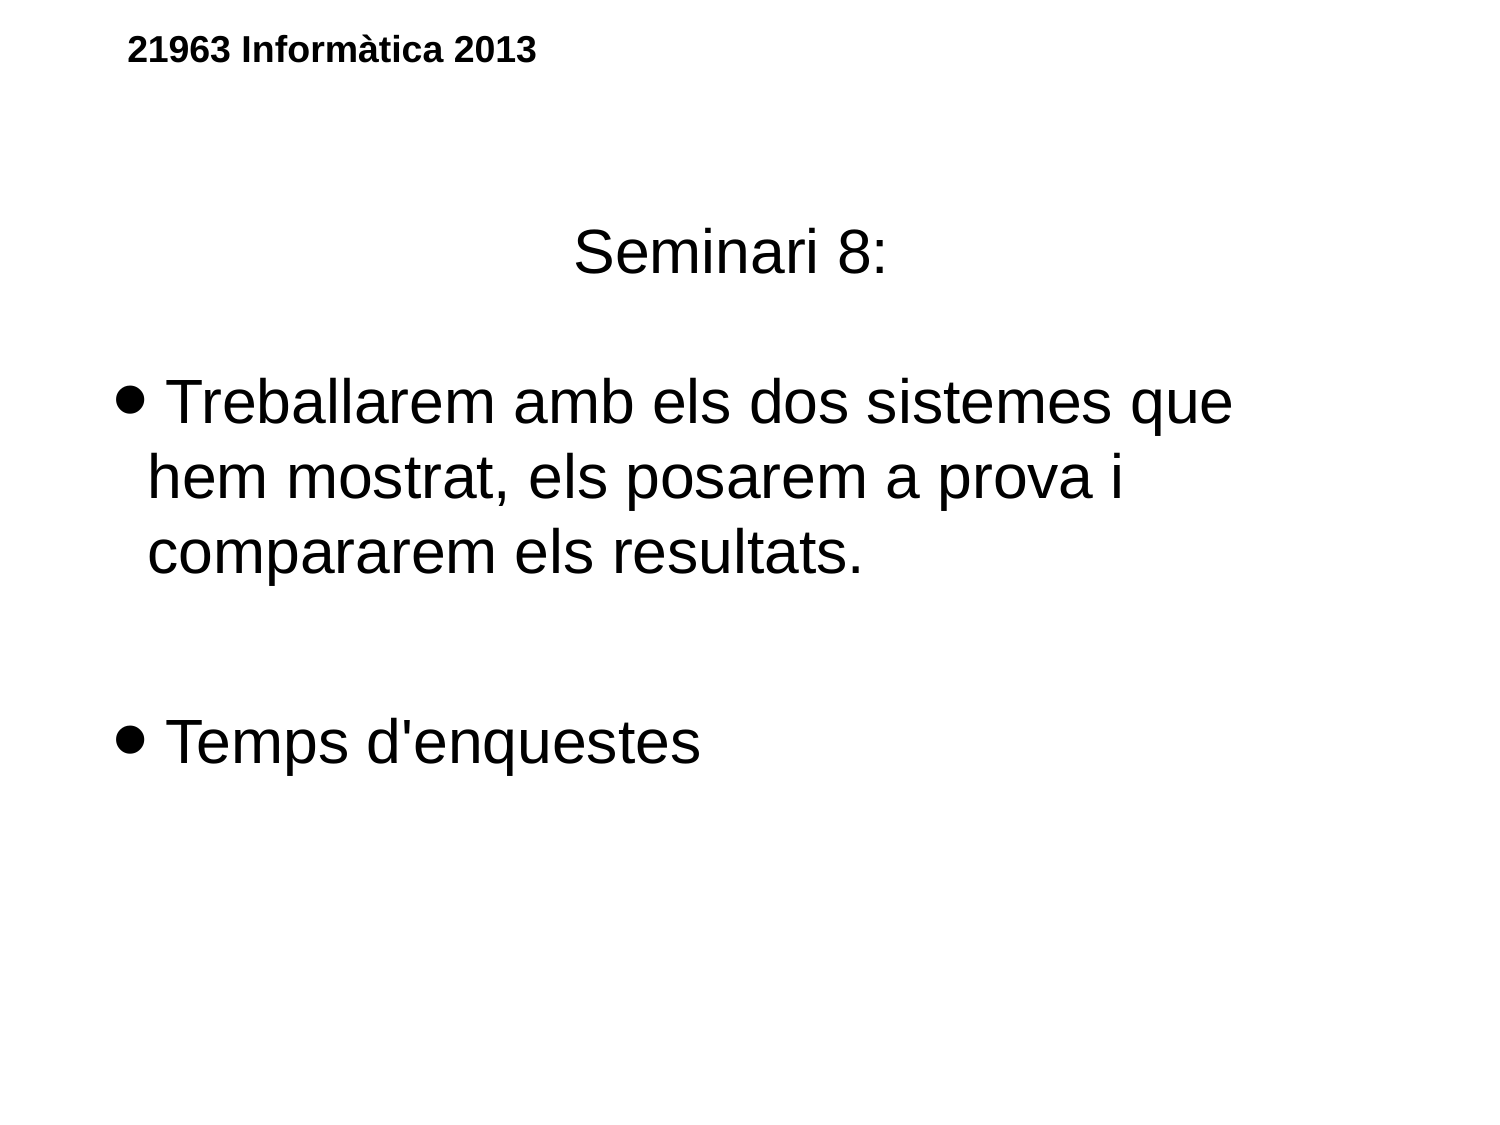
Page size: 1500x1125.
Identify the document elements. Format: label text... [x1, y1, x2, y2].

text_box 21963 Informàtica 2013 [112, 20, 1388, 85]
text_box Seminari 8: Treballarem amb els dos sistemes que hem mostrat, els posarem a prova i compararem els resultats. Temps d'enquestes [97, 195, 1366, 1060]
